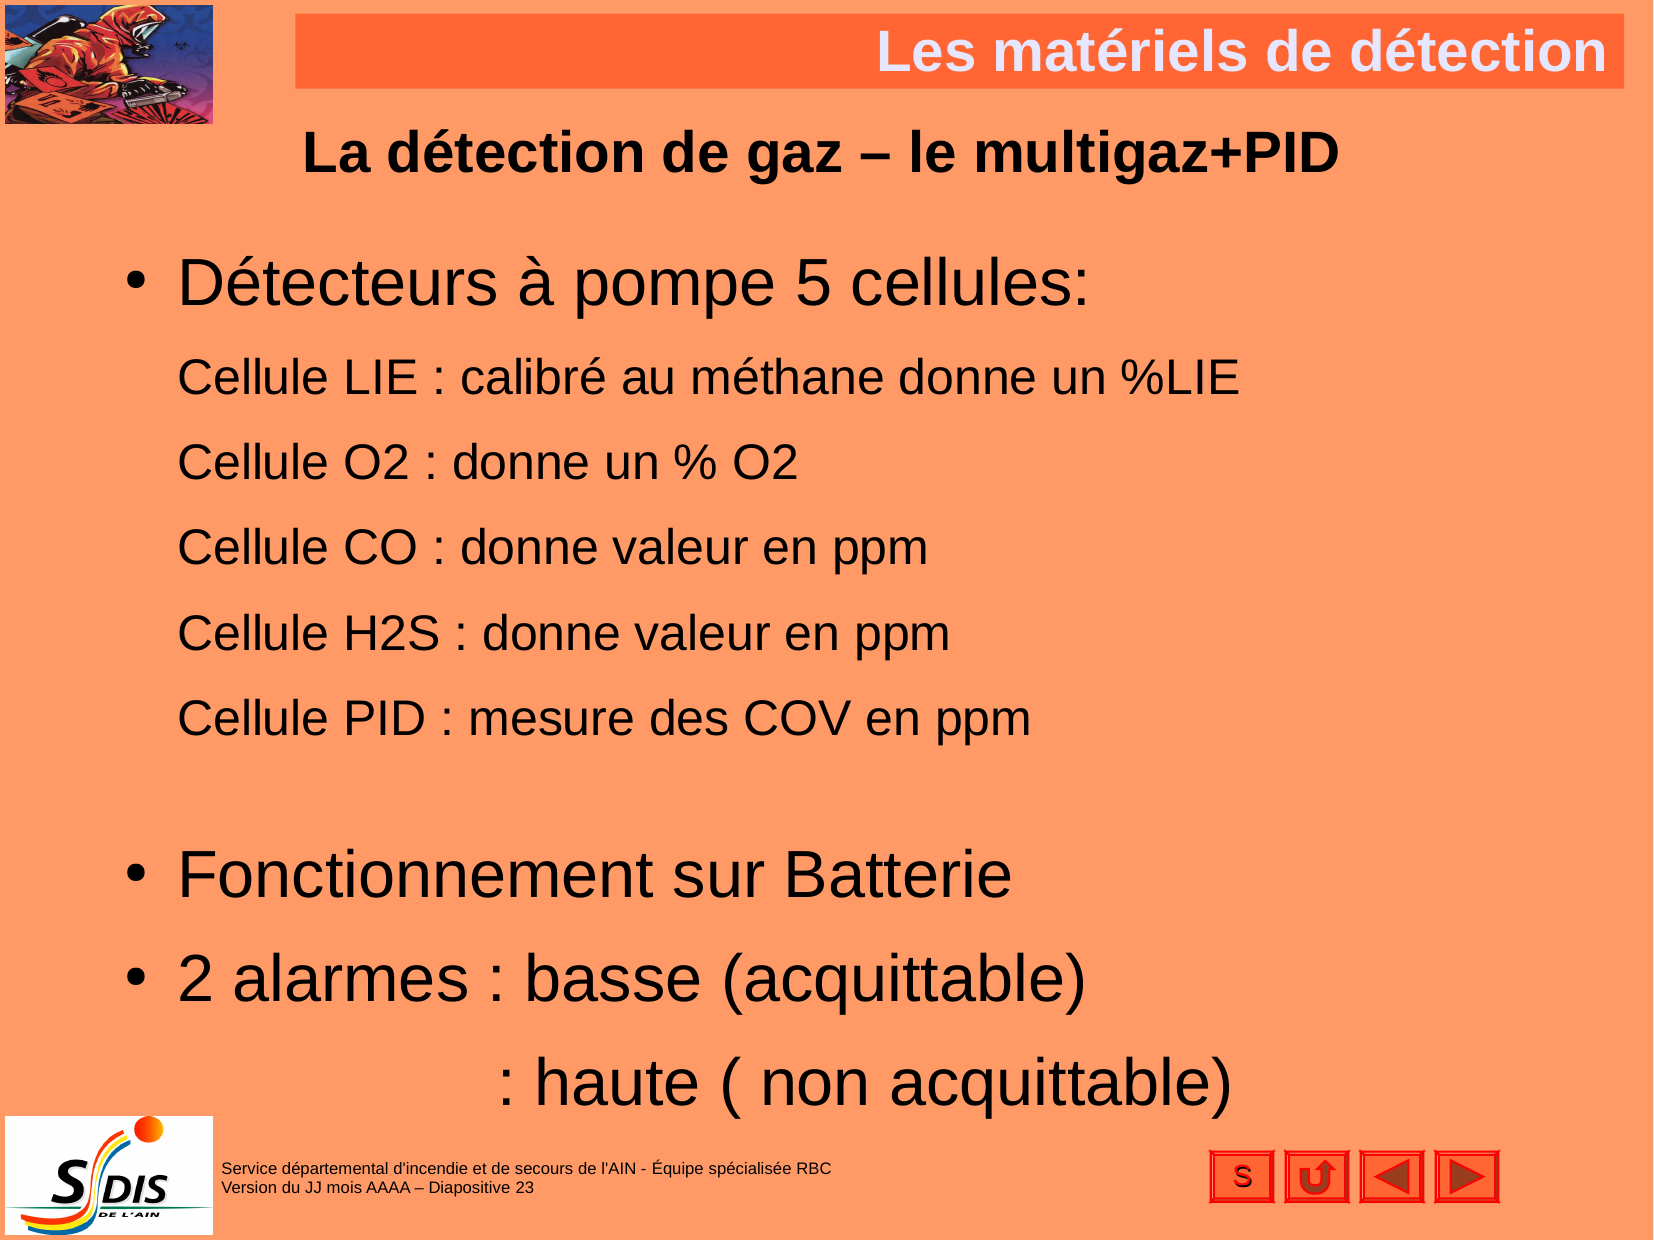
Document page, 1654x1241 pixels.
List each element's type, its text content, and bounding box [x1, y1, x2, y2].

list Détecteurs à pompe 5 cellules: Cellule LIE : calibré au méthane donne un %LIE Cellule O2 : donne un % O2 Cellule CO : donne valeur en ppm Cellule H2S : donne valeur en ppm Cellule PID : mesure des COV en ppm Fonctionnement sur Batterie 2 alarmes : basse (acquittable) : haute ( non acquittable) [106, 244, 1595, 1241]
picture [5, 1116, 106, 1235]
text_box La détection de gaz – le multigaz+PID [287, 112, 1357, 193]
picture [5, 5, 213, 124]
text_box Les matériels de détection [295, 13, 1625, 89]
